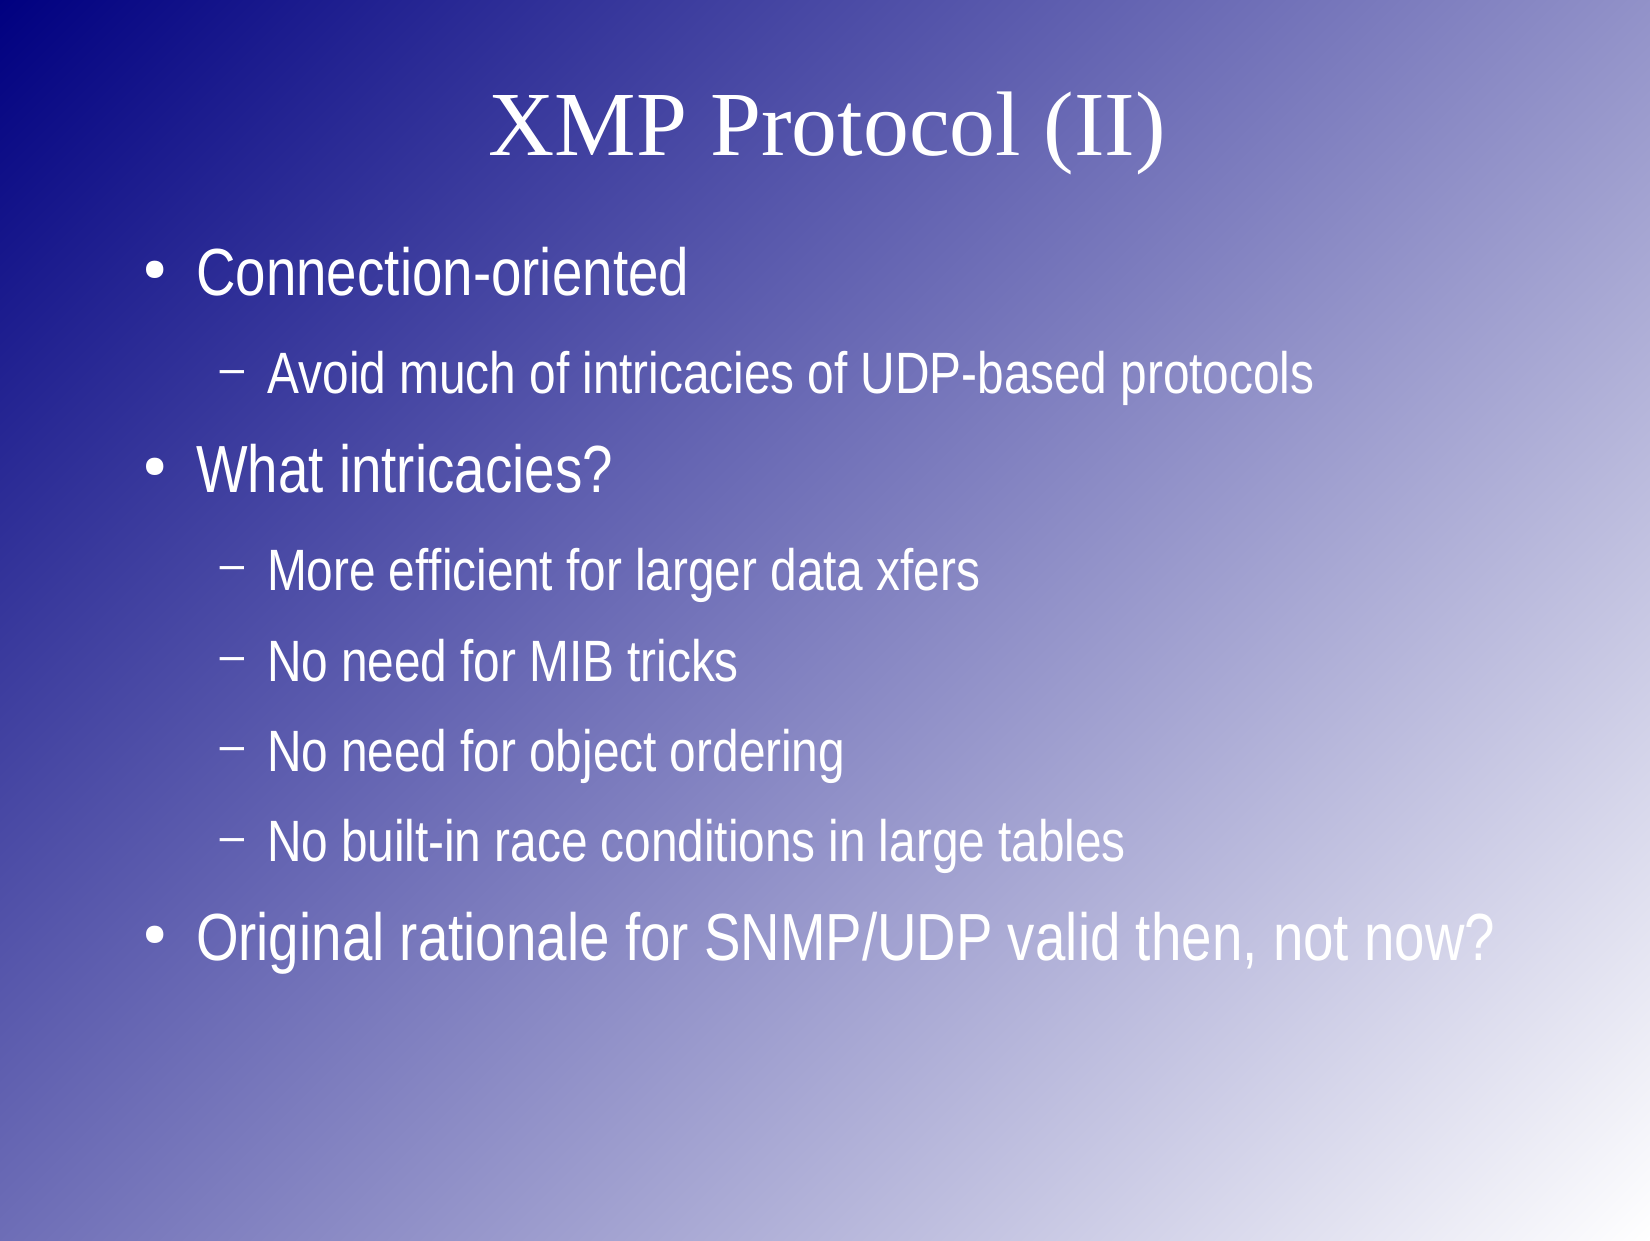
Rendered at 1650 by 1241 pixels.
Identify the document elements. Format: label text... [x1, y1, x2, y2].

title XMP Protocol (II) [123, 27, 1533, 221]
list Connection-oriented Avoid much of intricacies of UDP-based protocols What intricacies? More efficient for larger data xfers No need for MIB tricks No need for object ordering No built-in race conditions in large tables Original rationale for SNMP/UDP valid then, not now? [125, 233, 1535, 1128]
